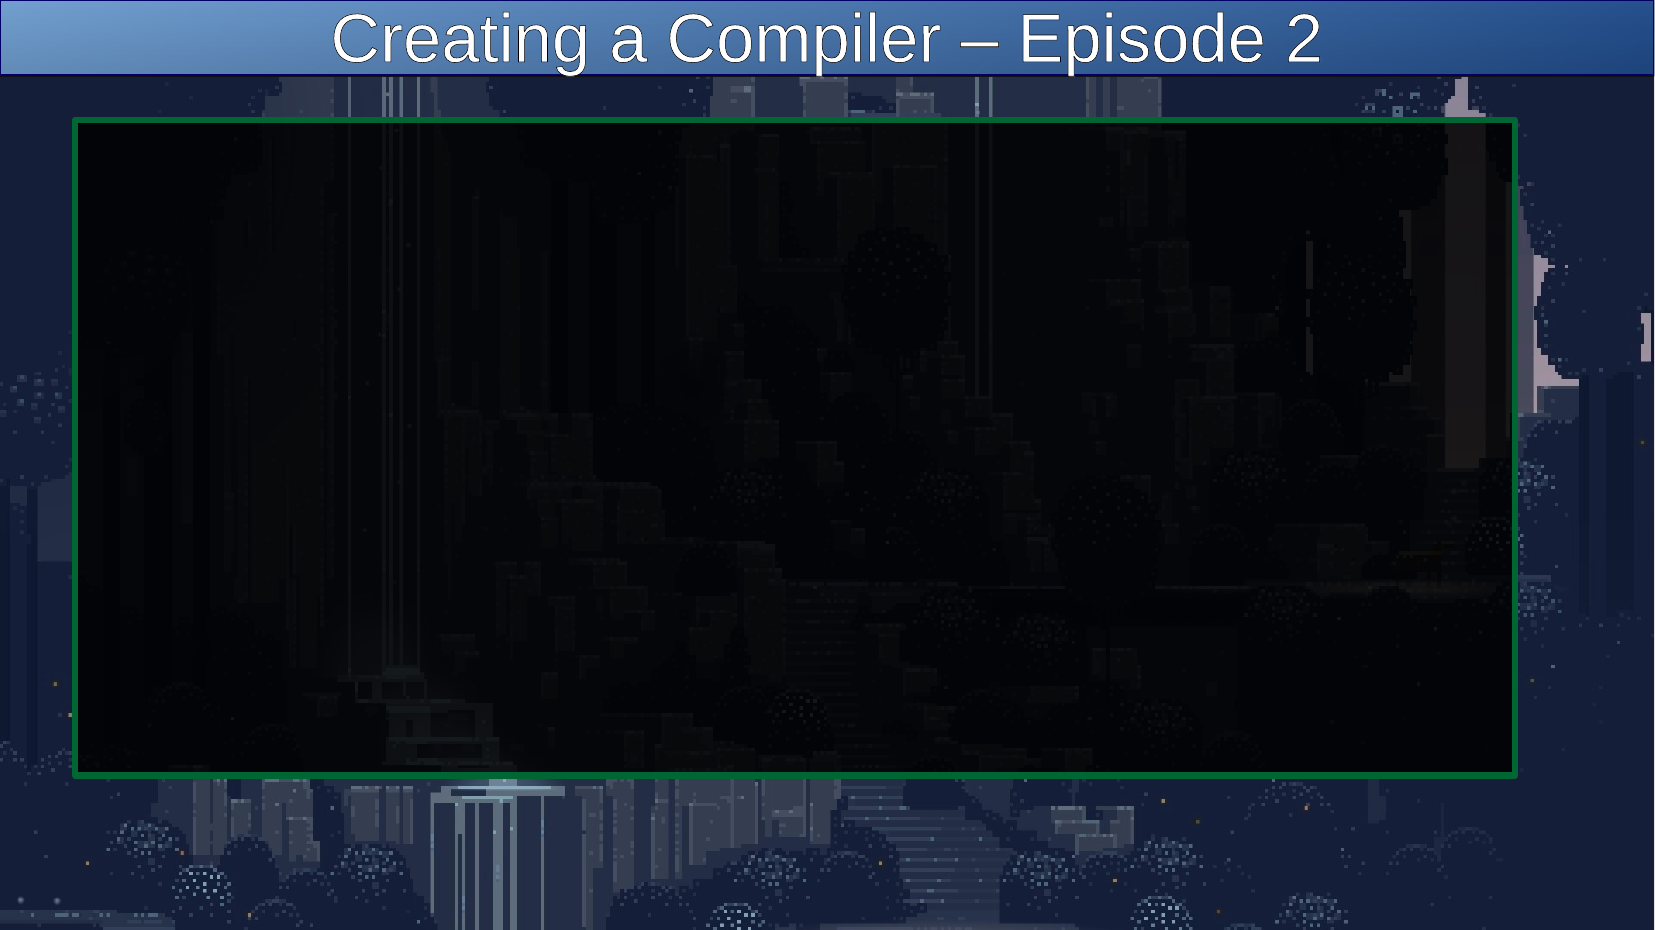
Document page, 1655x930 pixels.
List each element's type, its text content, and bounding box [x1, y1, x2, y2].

picture [0, 77, 1655, 930]
title Creating a Compiler – Episode 2 [0, 0, 1655, 76]
text_box [75, 120, 1516, 776]
